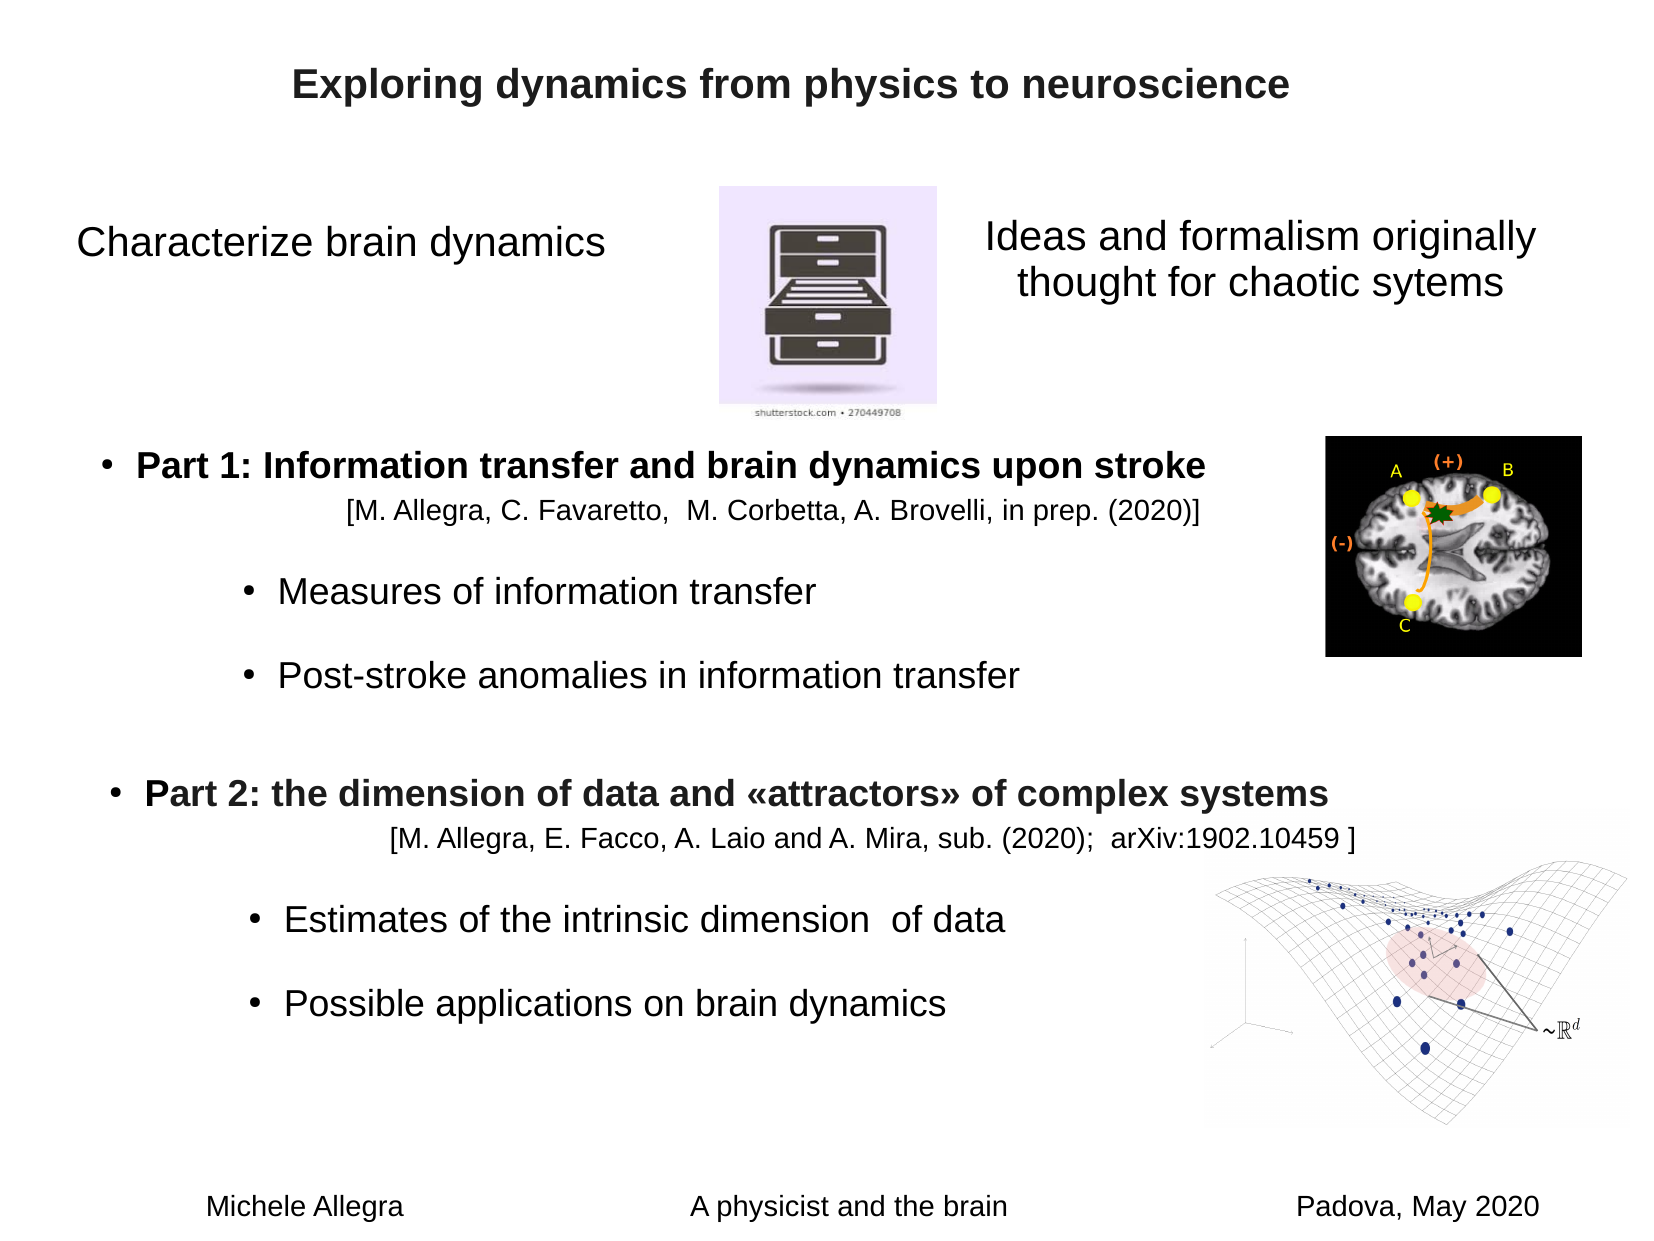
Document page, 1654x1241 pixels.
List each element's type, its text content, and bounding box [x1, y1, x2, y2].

text_box Characterize brain dynamics [51, 211, 632, 353]
picture [1204, 808, 1630, 1128]
text_box Part 2: the dimension of data and «attractors» of complex systems [M. Allegra, E. Facco, A. Laio and A. Mira, sub. (2020); arXiv:1902.10459 ] Estimates of the intrinsic dimension of data Possible applications on brain dynamics [106, 646, 1595, 1025]
text_box Part 1: Information transfer and brain dynamics upon stroke [M. Allegra, C. Favaretto, M. Corbetta, A. Brovelli, in prep. (2020)] Measures of information transfer Post-stroke anomalies in information transfer [100, 378, 1589, 721]
title Exploring dynamics from physics to neuroscience [165, 32, 1418, 136]
picture [1324, 436, 1582, 646]
text_box Ideas and formalism originally thought for chaotic sytems [937, 205, 1607, 409]
title Michele Allegra A physicist and the brain Padova, May 2020 [129, 1169, 1619, 1241]
picture [719, 186, 937, 421]
